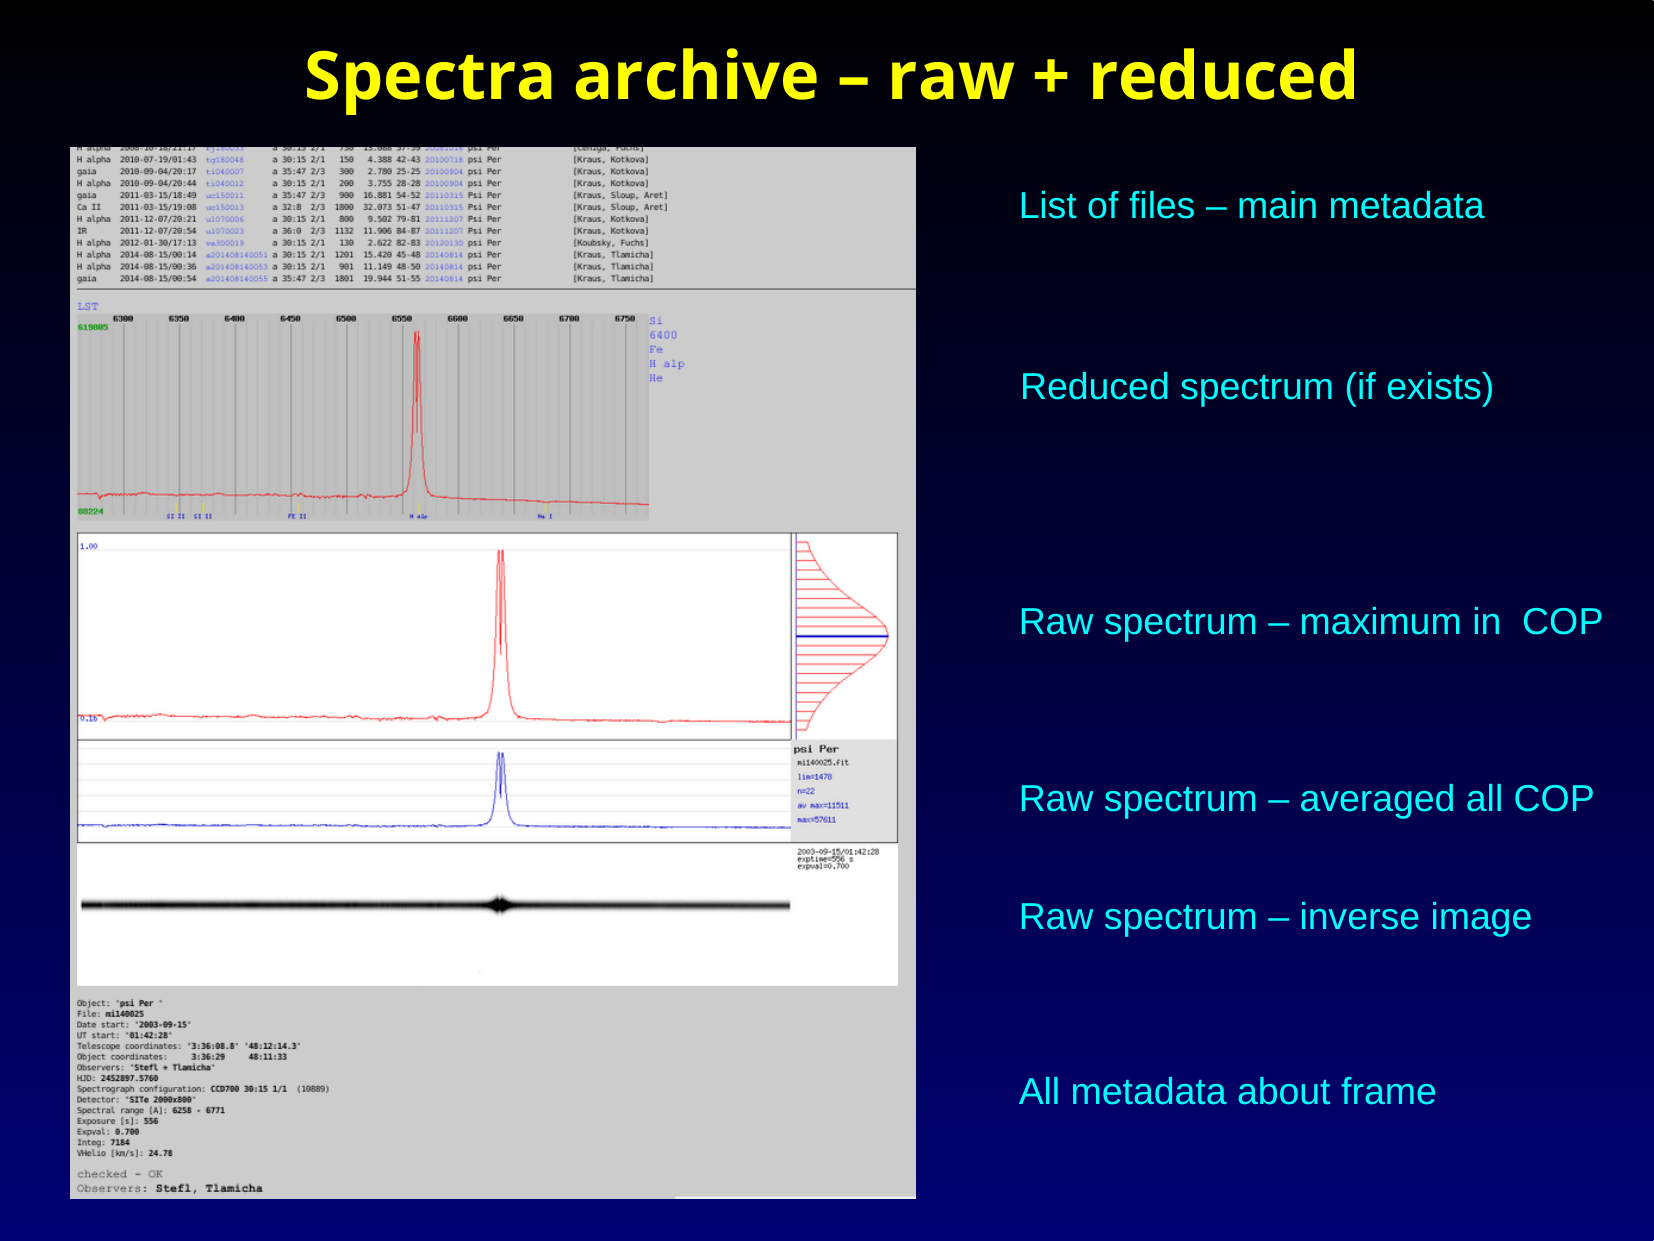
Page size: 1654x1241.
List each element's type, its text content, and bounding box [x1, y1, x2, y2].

text_box All metadata about frame [1003, 1062, 1565, 1120]
text_box Raw spectrum – maximum in COP [1003, 592, 1625, 650]
list [88, 147, 1577, 1229]
title Spectra archive – raw + reduced [88, 29, 1577, 119]
text_box Raw spectrum – inverse image [1003, 888, 1595, 945]
text_box Reduced spectrum (if exists) [1005, 357, 1567, 415]
text_box Raw spectrum – averaged all COP [1003, 769, 1625, 827]
picture [70, 147, 916, 1199]
text_box List of files – main metadata [1003, 177, 1565, 234]
